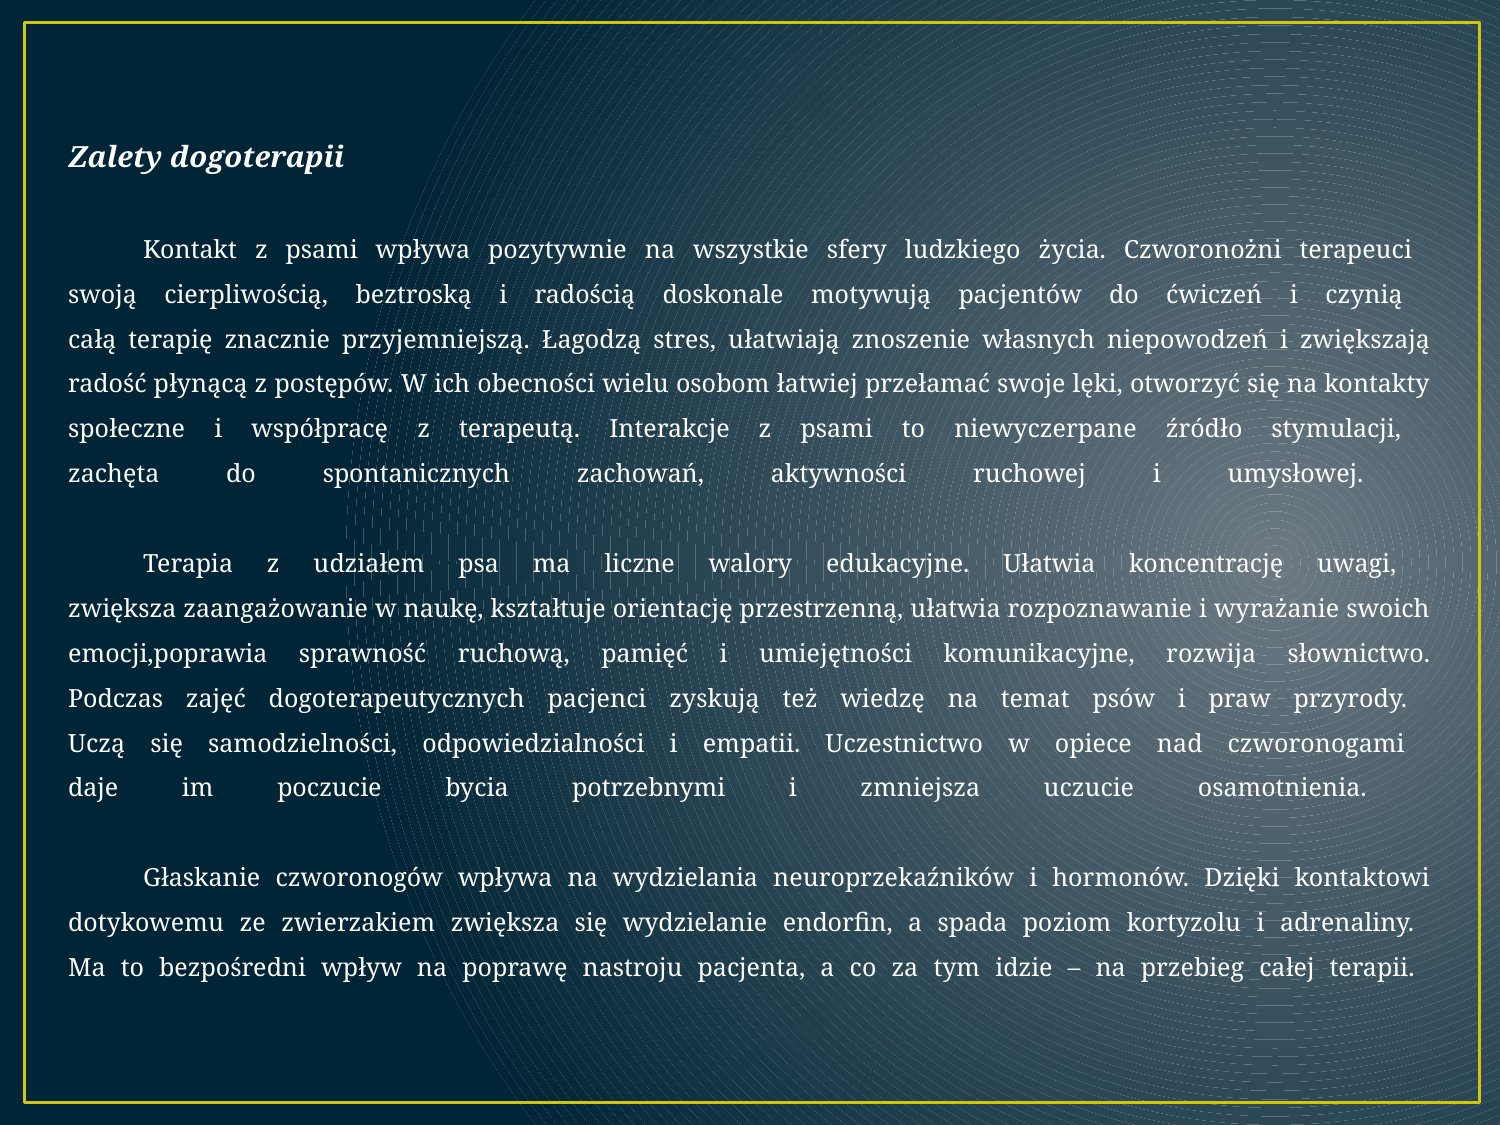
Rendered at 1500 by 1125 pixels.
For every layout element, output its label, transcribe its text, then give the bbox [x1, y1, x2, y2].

text_box Zalety dogoterapii Kontakt z psami wpływa pozytywnie na wszystkie sfery ludzkiego życia. Czworonożni terapeuci swoją cierpliwością, beztroską i radością doskonale motywują pacjentów do ćwiczeń i czynią całą terapię znacznie przyjemniejszą. Łagodzą stres, ułatwiają znoszenie własnych niepowodzeń i zwiększają radość płynącą z postępów. W ich obecności wielu osobom łatwiej przełamać swoje lęki, otworzyć się na kontakty społeczne i współpracę z terapeutą. Interakcje z psami to niewyczerpane źródło stymulacji, zachęta do spontanicznych zachowań, aktywności ruchowej i umysłowej. Terapia z udziałem psa ma liczne walory edukacyjne. Ułatwia koncentrację uwagi, zwiększa zaangażowanie w naukę, kształtuje orientację przestrzenną, ułatwia rozpoznawanie i wyrażanie swoich emocji,poprawia sprawność ruchową, pamięć i umiejętności komunikacyjne, rozwija słownictwo. Podczas zajęć dogoterapeutycznych pacjenci zyskują też wiedzę na temat psów i praw przyrody. Uczą się samodzielności, odpowiedzialności i empatii. Uczestnictwo w opiece nad czworonogami daje im poczucie bycia potrzebnymi i zmniejsza uczucie osamotnienia. Głaskanie czworonogów wpływa na wydzielania neuroprzekaźników i hormonów. Dzięki kontaktowi dotykowemu ze zwierzakiem zwiększa się wydzielanie endorfin, a spada poziom kortyzolu i adrenaliny. Ma to bezpośredni wpływ na poprawę nastroju pacjenta, a co za tym idzie – na przebieg całej terapii. [53, 114, 1447, 1057]
